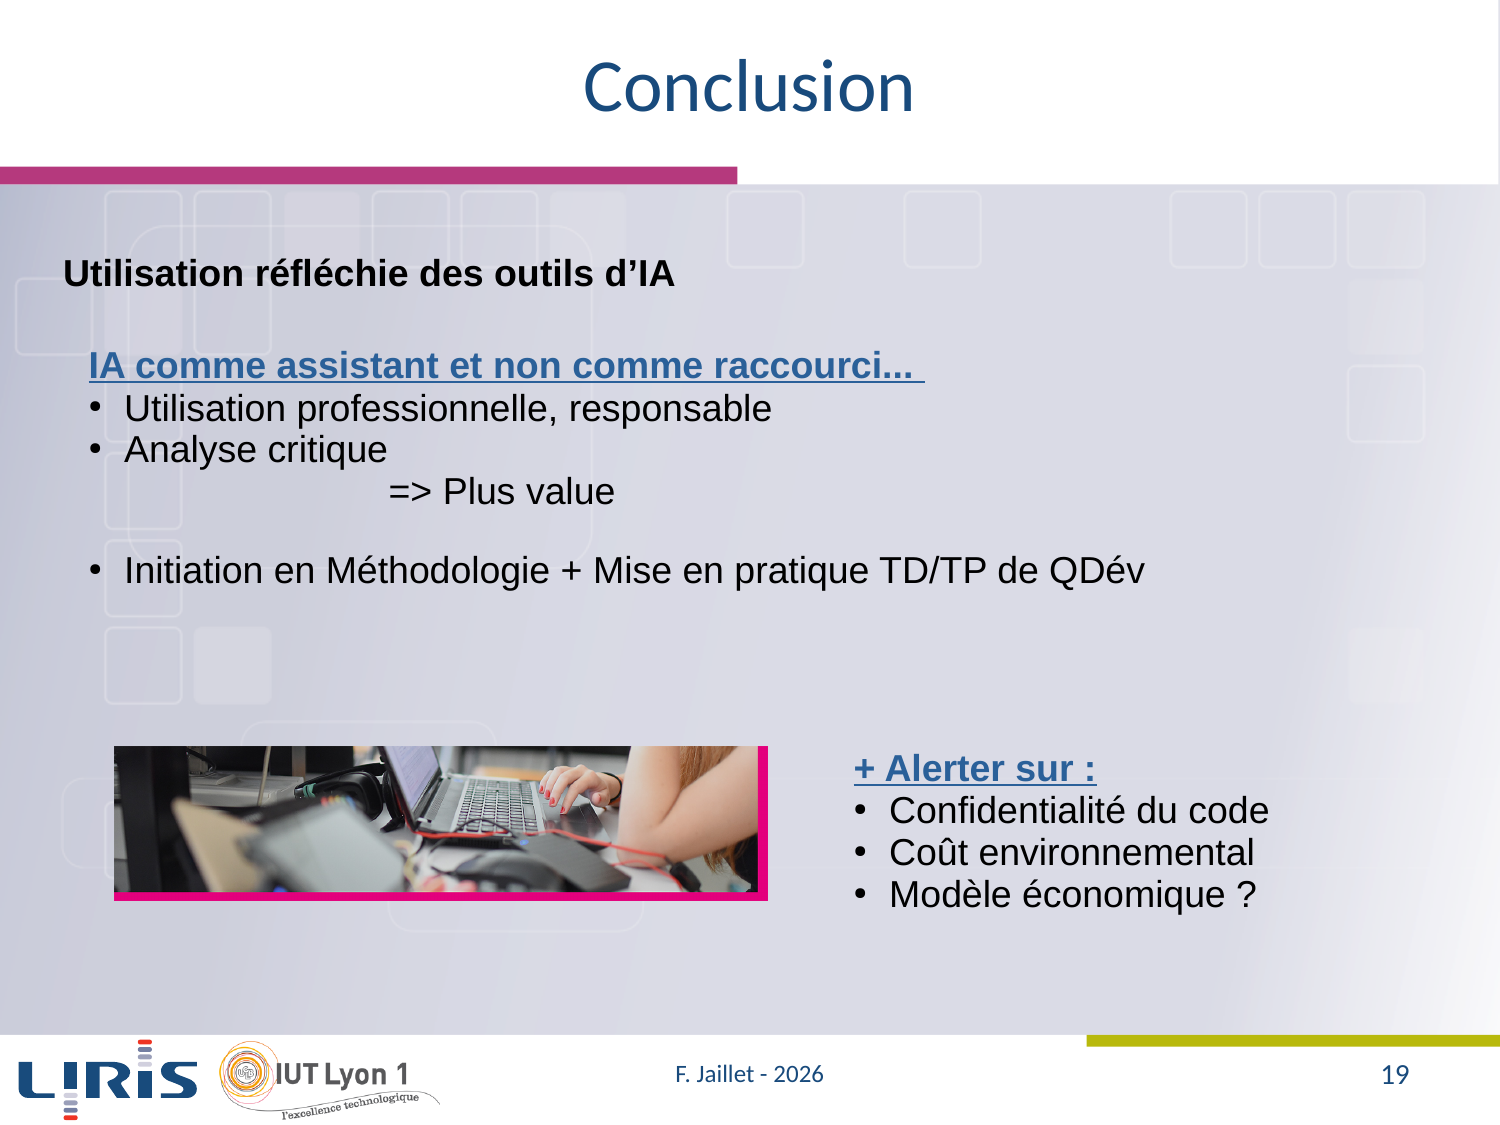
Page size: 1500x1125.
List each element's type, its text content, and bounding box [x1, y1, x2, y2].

text_box + Alerter sur : Confidentialité du code Coût environnemental Modèle économique ? [838, 740, 1463, 961]
text_box IA comme assistant et non comme raccourci... Utilisation professionnelle, responsable Analyse critique => Plus value Initiation en Méthodologie + Mise en pratique TD/TP de QDév [73, 337, 1286, 600]
footer F. Jaillet - 2026 [430, 1042, 1070, 1103]
title Conclusion [75, 45, 1425, 138]
picture [0, 0, 1500, 1125]
text_box Utilisation réfléchie des outils d’IA [48, 244, 721, 302]
slide_number <numéro> [1230, 1042, 1425, 1103]
